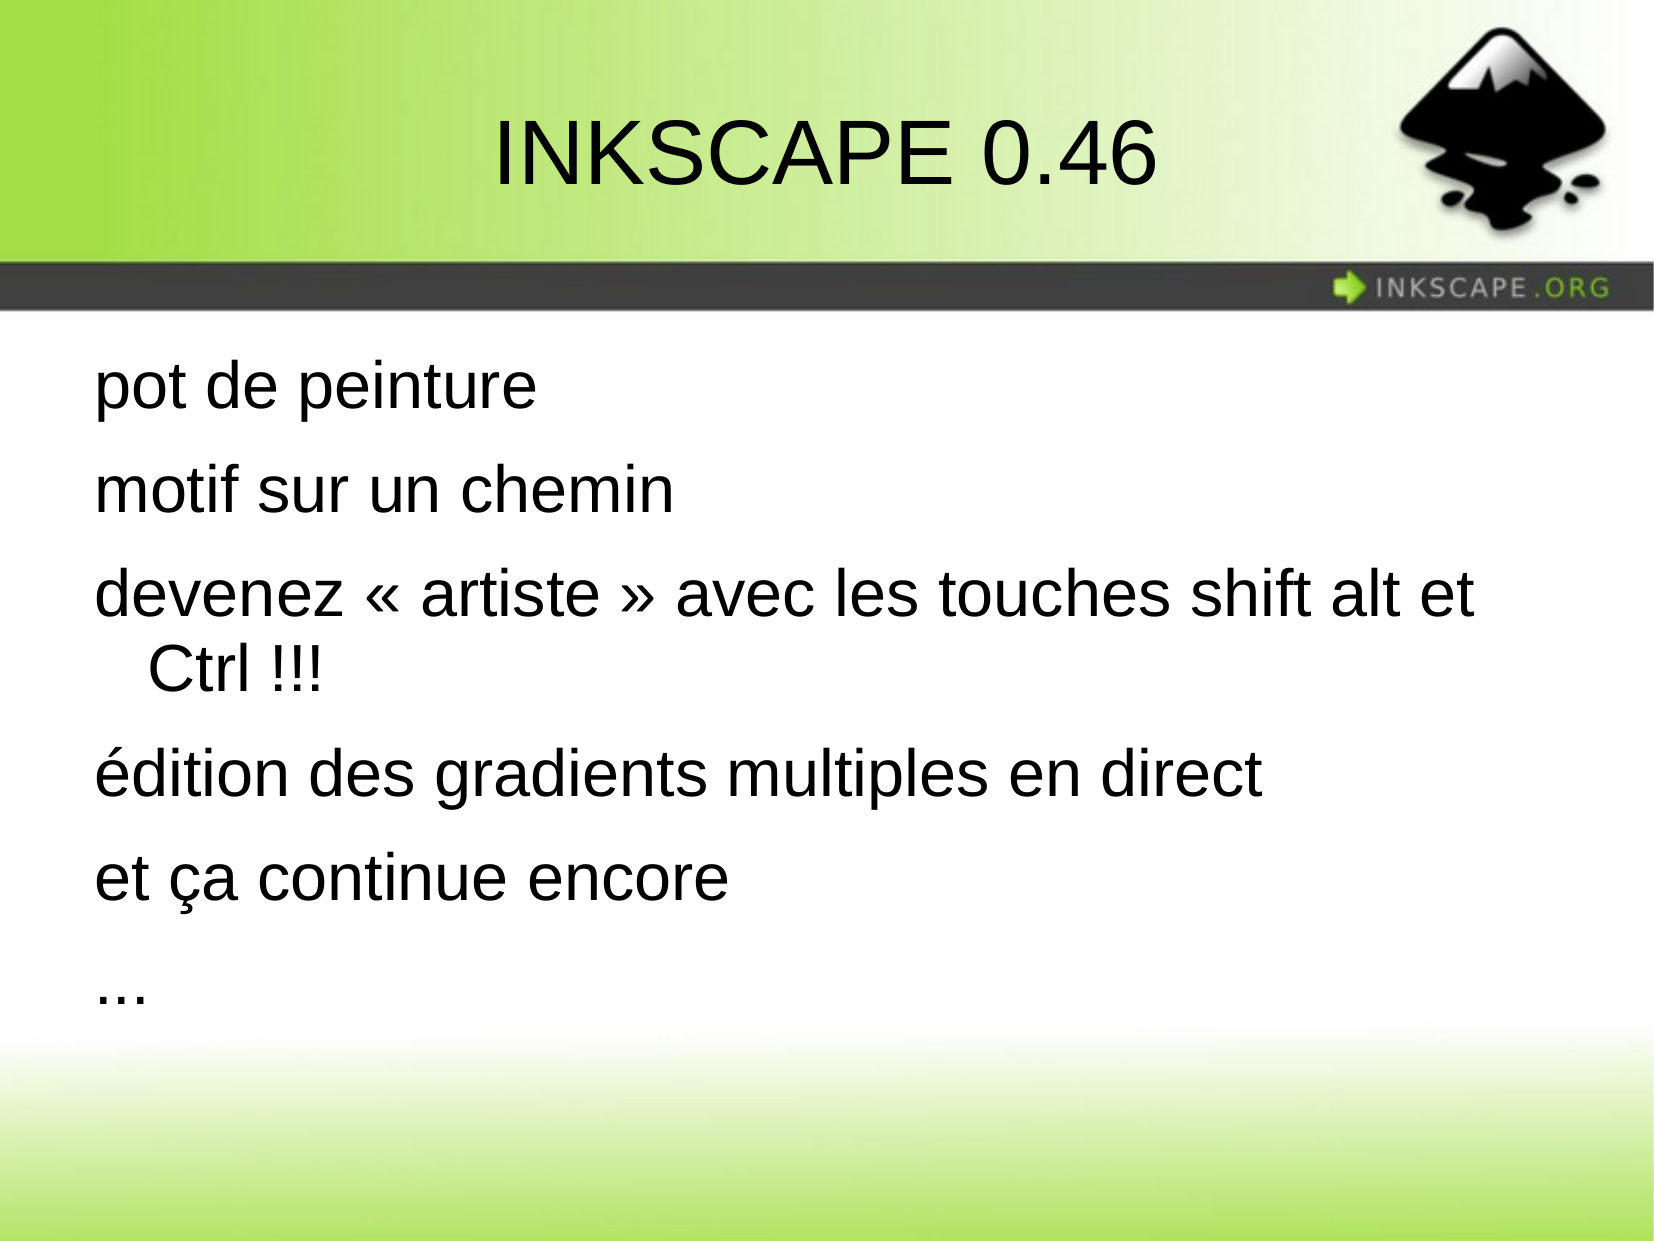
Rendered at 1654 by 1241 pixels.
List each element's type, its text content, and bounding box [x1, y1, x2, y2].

list pot de peinture motif sur un chemin devenez « artiste » avec les touches shift alt et Ctrl !!! édition des gradients multiples en direct et ça continue encore ... [76, 347, 1565, 1152]
title INKSCAPE 0.46 [82, 49, 1571, 257]
picture [0, 0, 1654, 1241]
